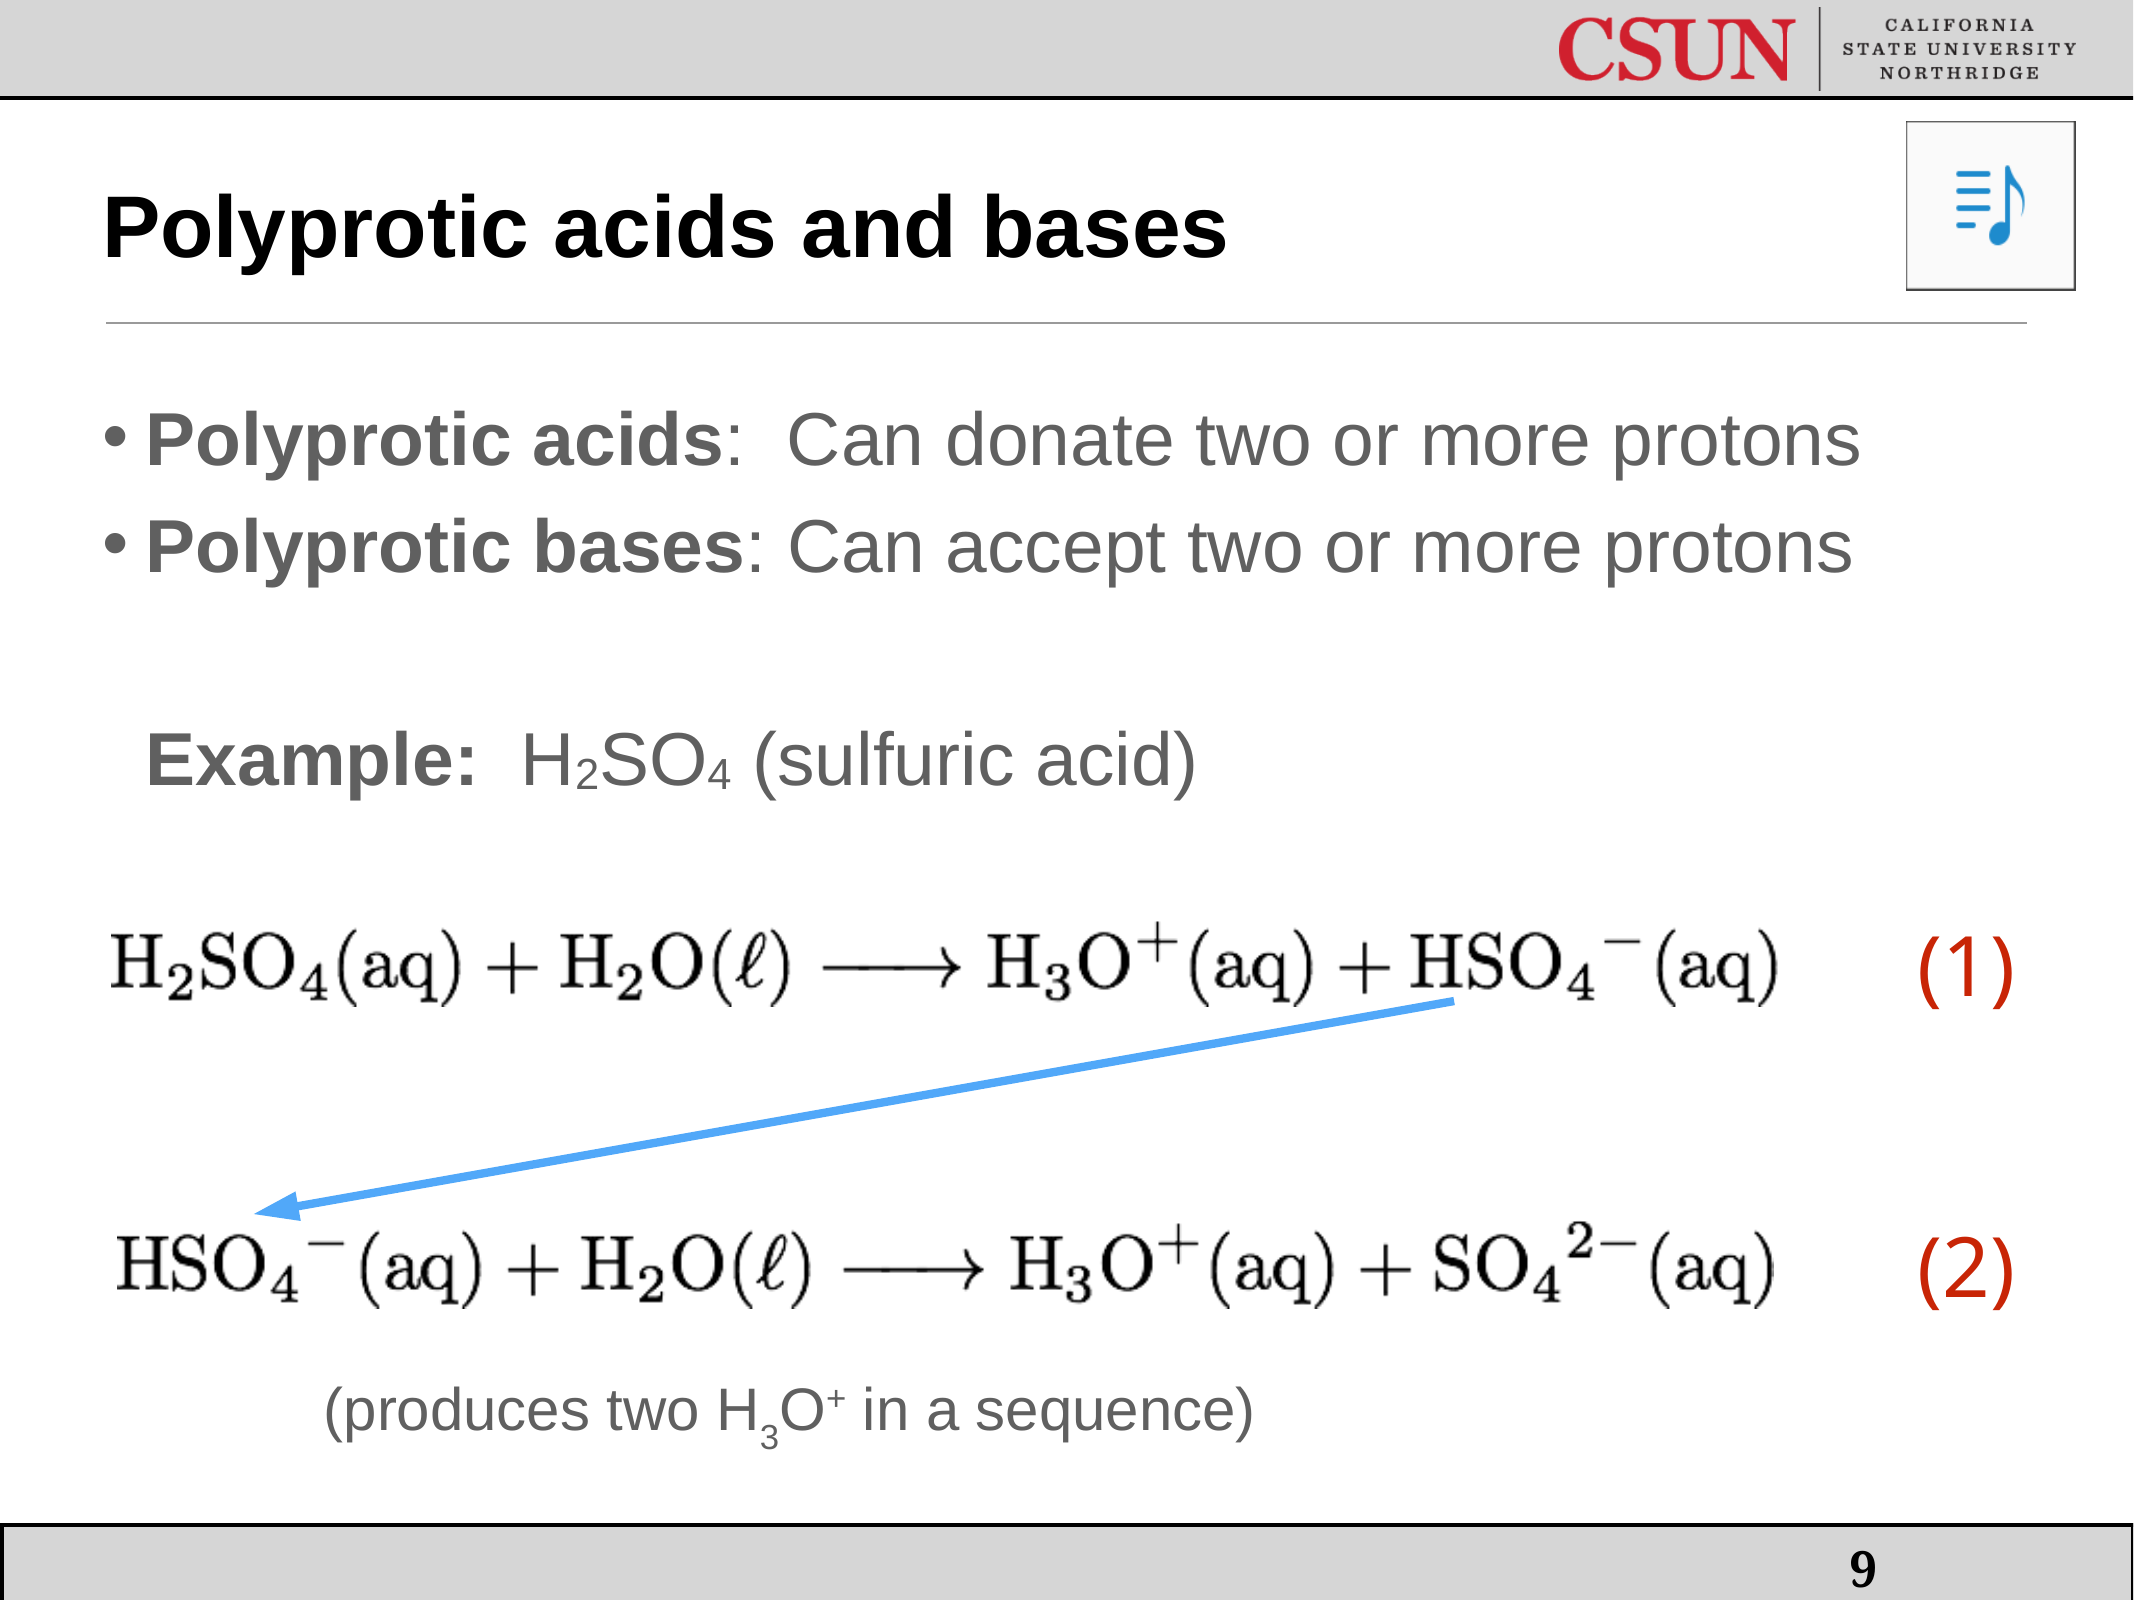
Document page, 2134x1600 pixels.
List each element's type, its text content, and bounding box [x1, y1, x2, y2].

picture [117, 1220, 1774, 1309]
picture [111, 920, 1780, 1007]
title Polyprotic acids and bases [93, 104, 2040, 284]
picture [1559, 7, 2076, 91]
text_box [1905, 120, 2077, 292]
text_box (1) [1909, 905, 2024, 1022]
text_box (2) [1909, 1206, 2024, 1323]
list Polyprotic acids: Can donate two or more protons Polyprotic bases: Can accept two or more protons Example: H2SO4 (sulfuric acid) [93, 382, 2040, 823]
text_box (produces two H3O+ in a sequence) [315, 1361, 1411, 1467]
